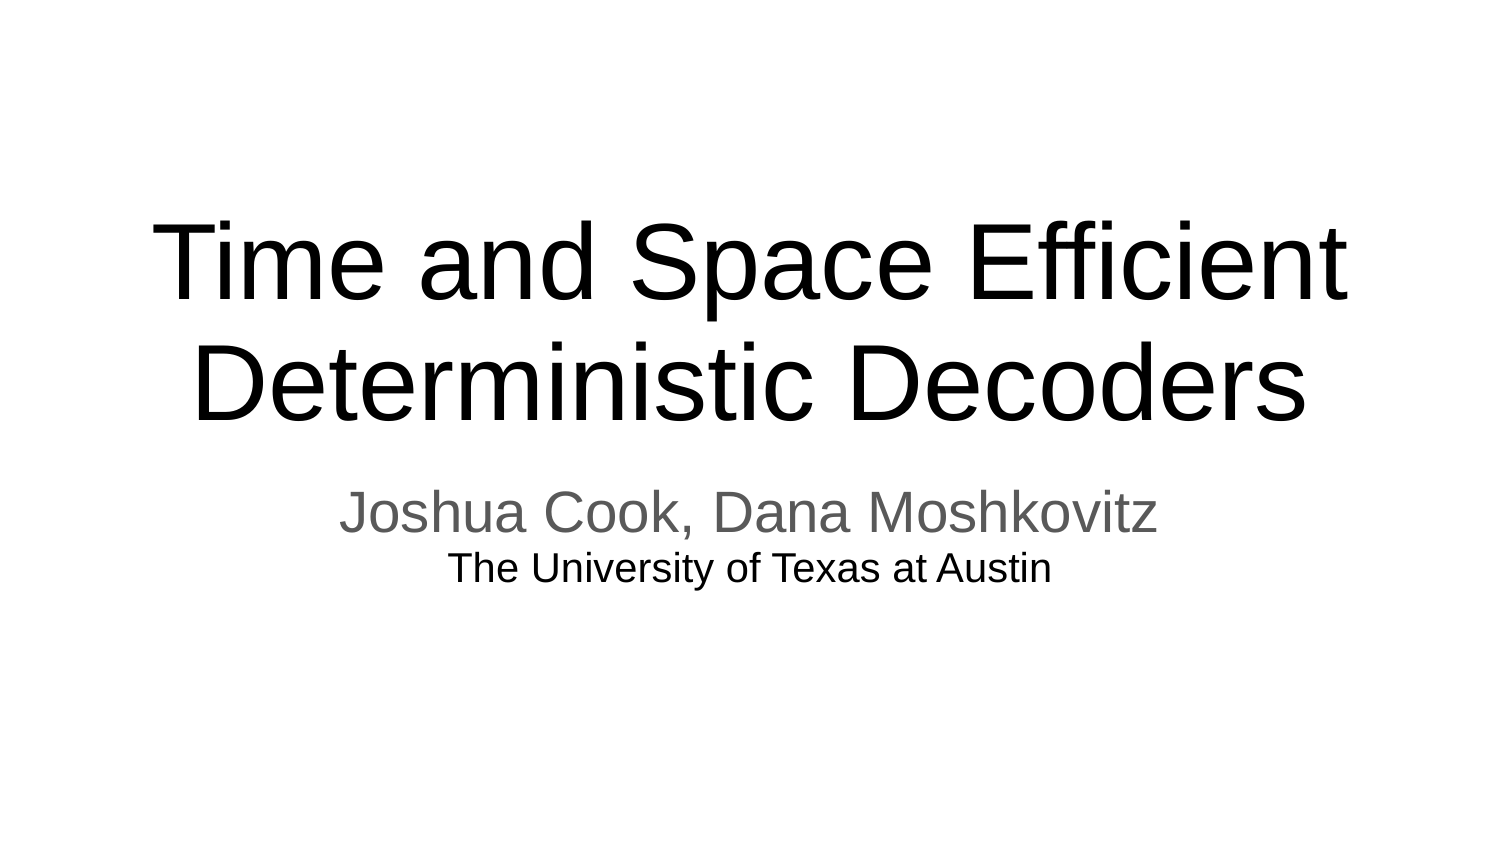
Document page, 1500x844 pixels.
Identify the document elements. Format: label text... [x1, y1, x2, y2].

subtitle Joshua Cook, Dana Moshkovitz The University of Texas at Austin [51, 464, 1449, 647]
title Time and Space Efficient Deterministic Decoders [51, 122, 1449, 459]
